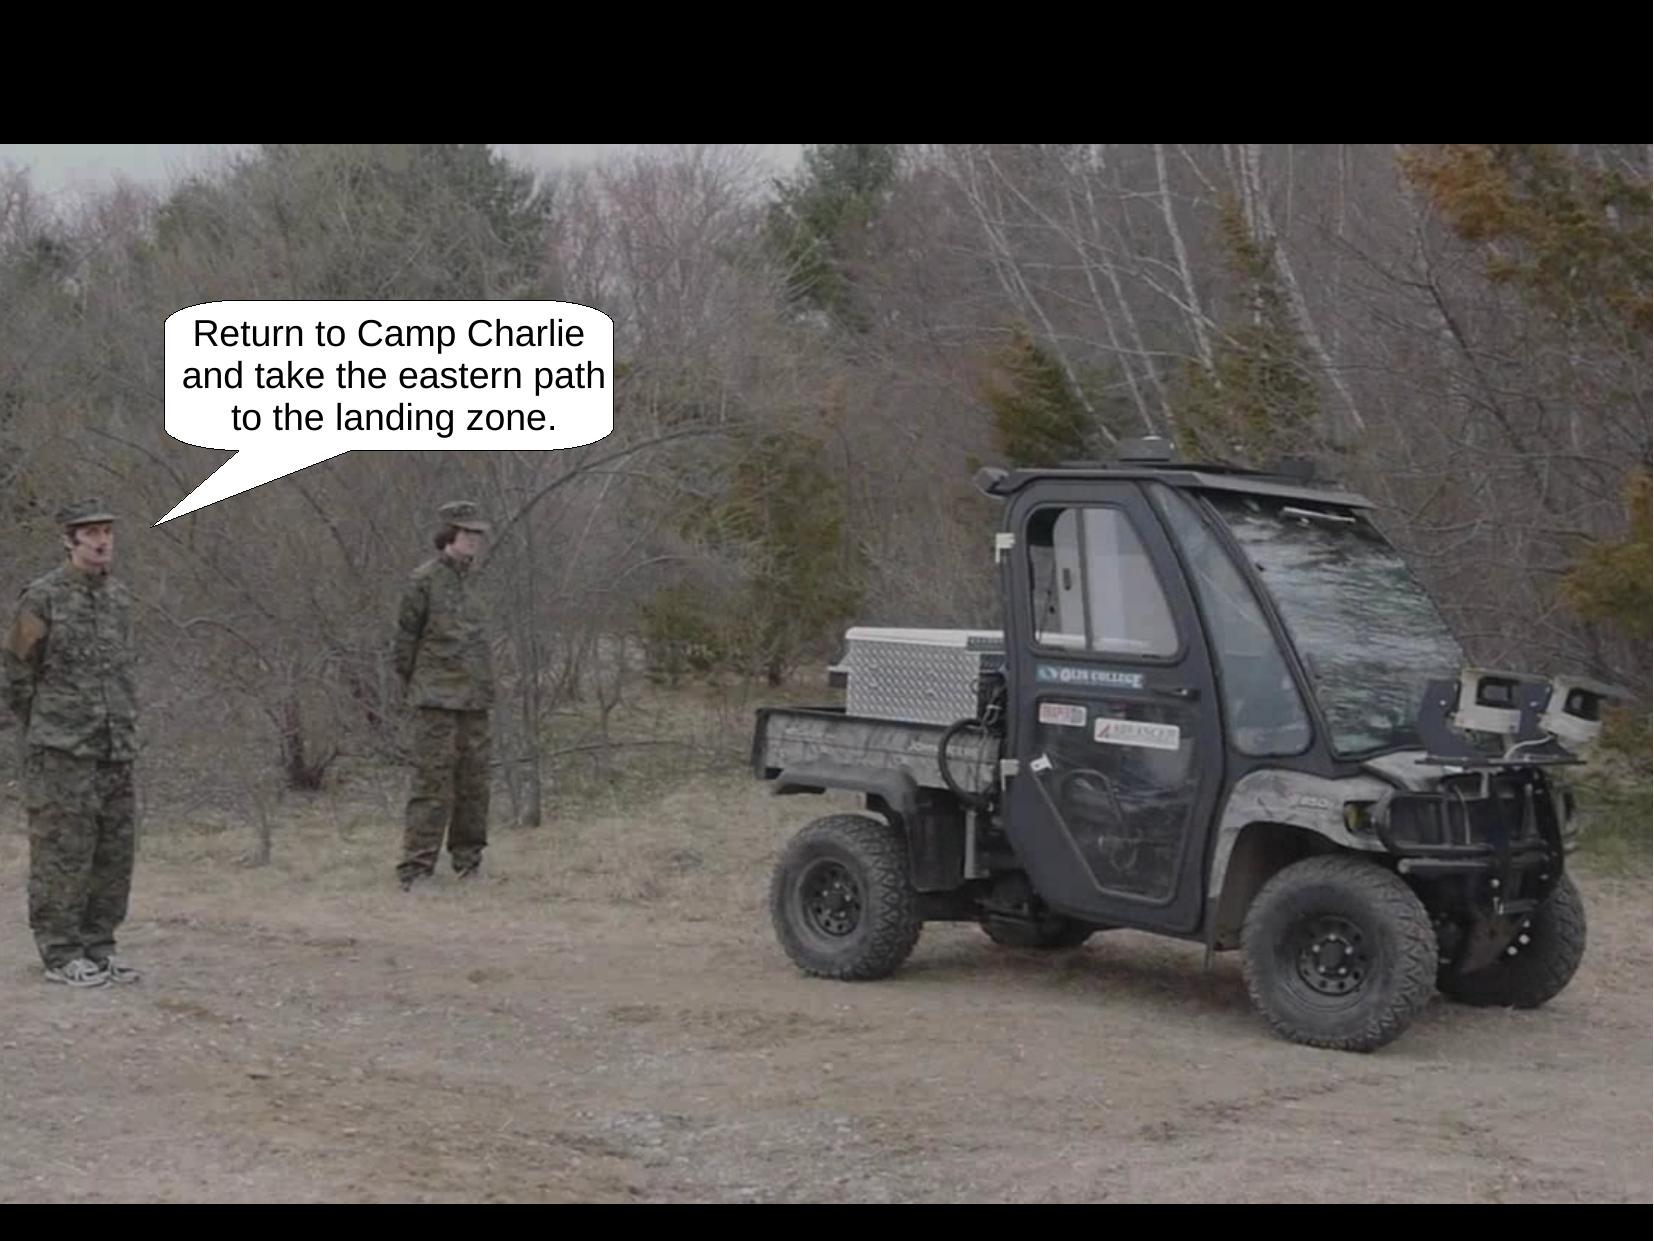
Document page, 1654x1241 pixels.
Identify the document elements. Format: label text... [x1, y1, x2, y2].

text_box Return to Camp Charlie and take the eastern path to the landing zone. [150, 300, 614, 528]
picture [0, 144, 1653, 1204]
